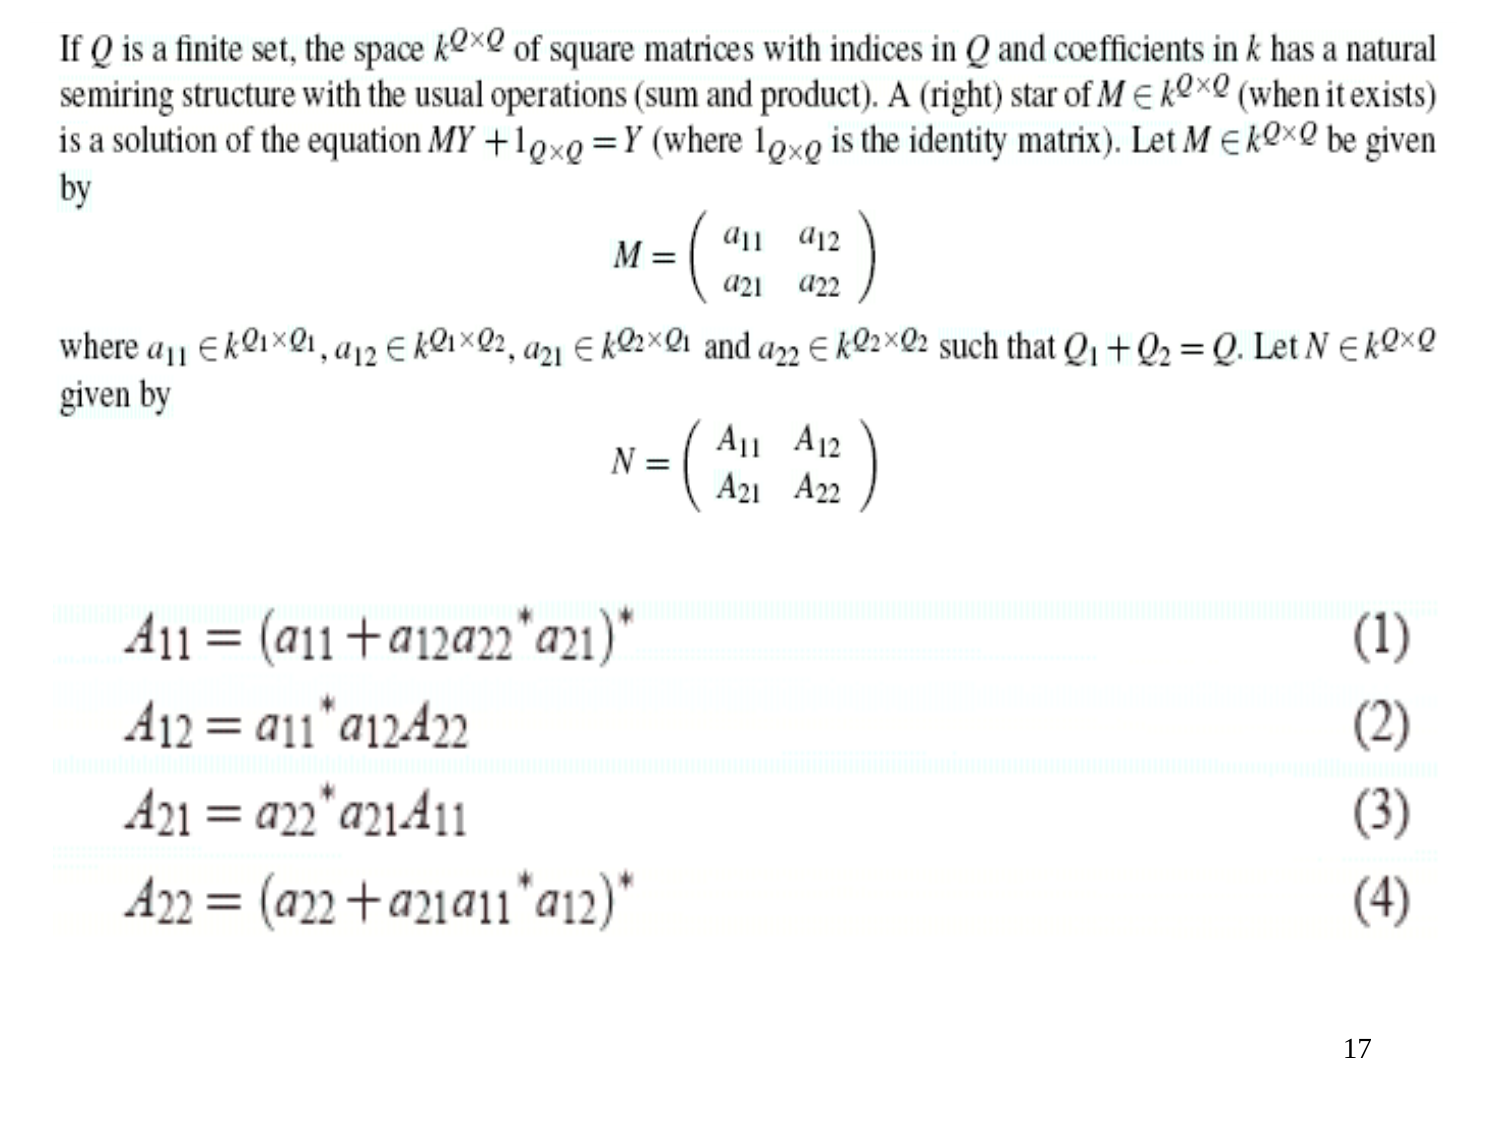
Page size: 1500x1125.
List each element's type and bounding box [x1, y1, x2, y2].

picture [29, 21, 1457, 573]
picture [53, 584, 1441, 969]
